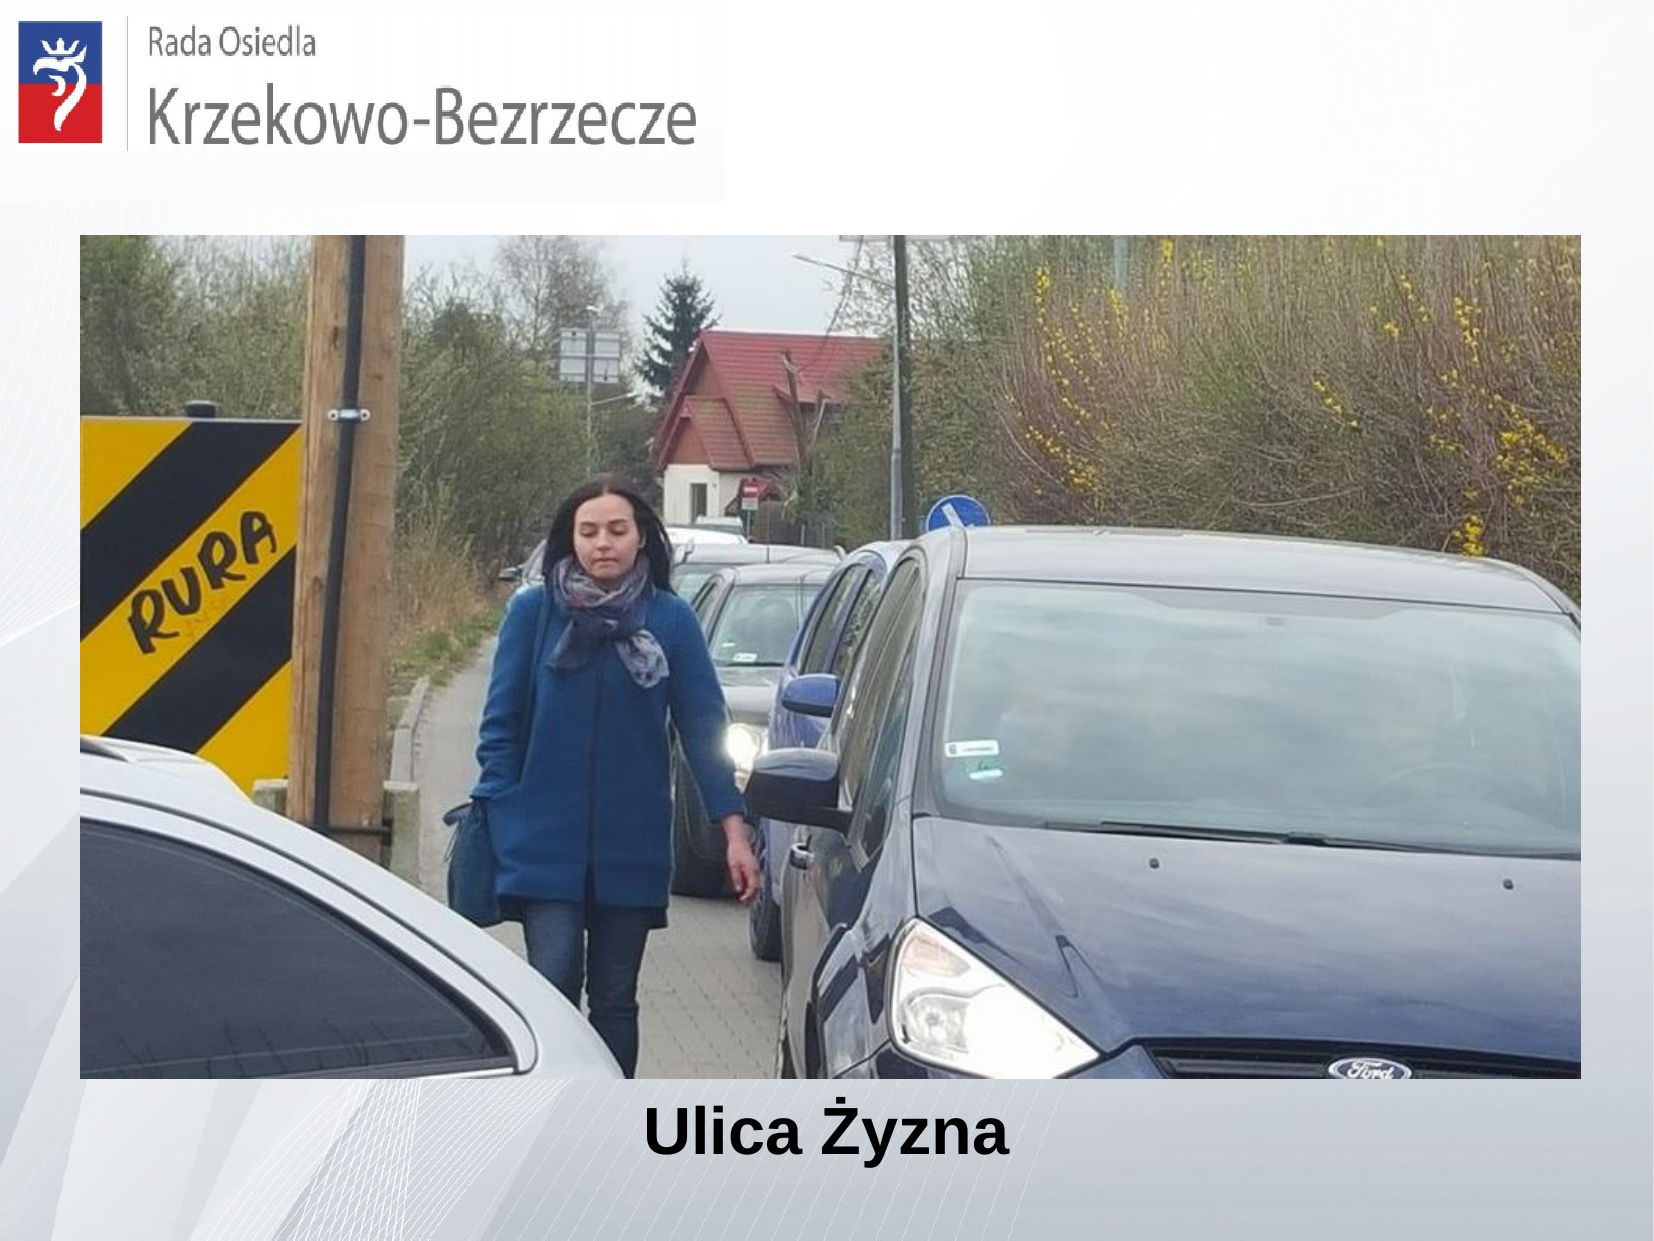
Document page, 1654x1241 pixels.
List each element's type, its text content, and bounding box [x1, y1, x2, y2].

title Ulica Żyzna [82, 1027, 1571, 1235]
picture [0, 0, 1654, 1241]
text_box [49, 127, 1538, 335]
